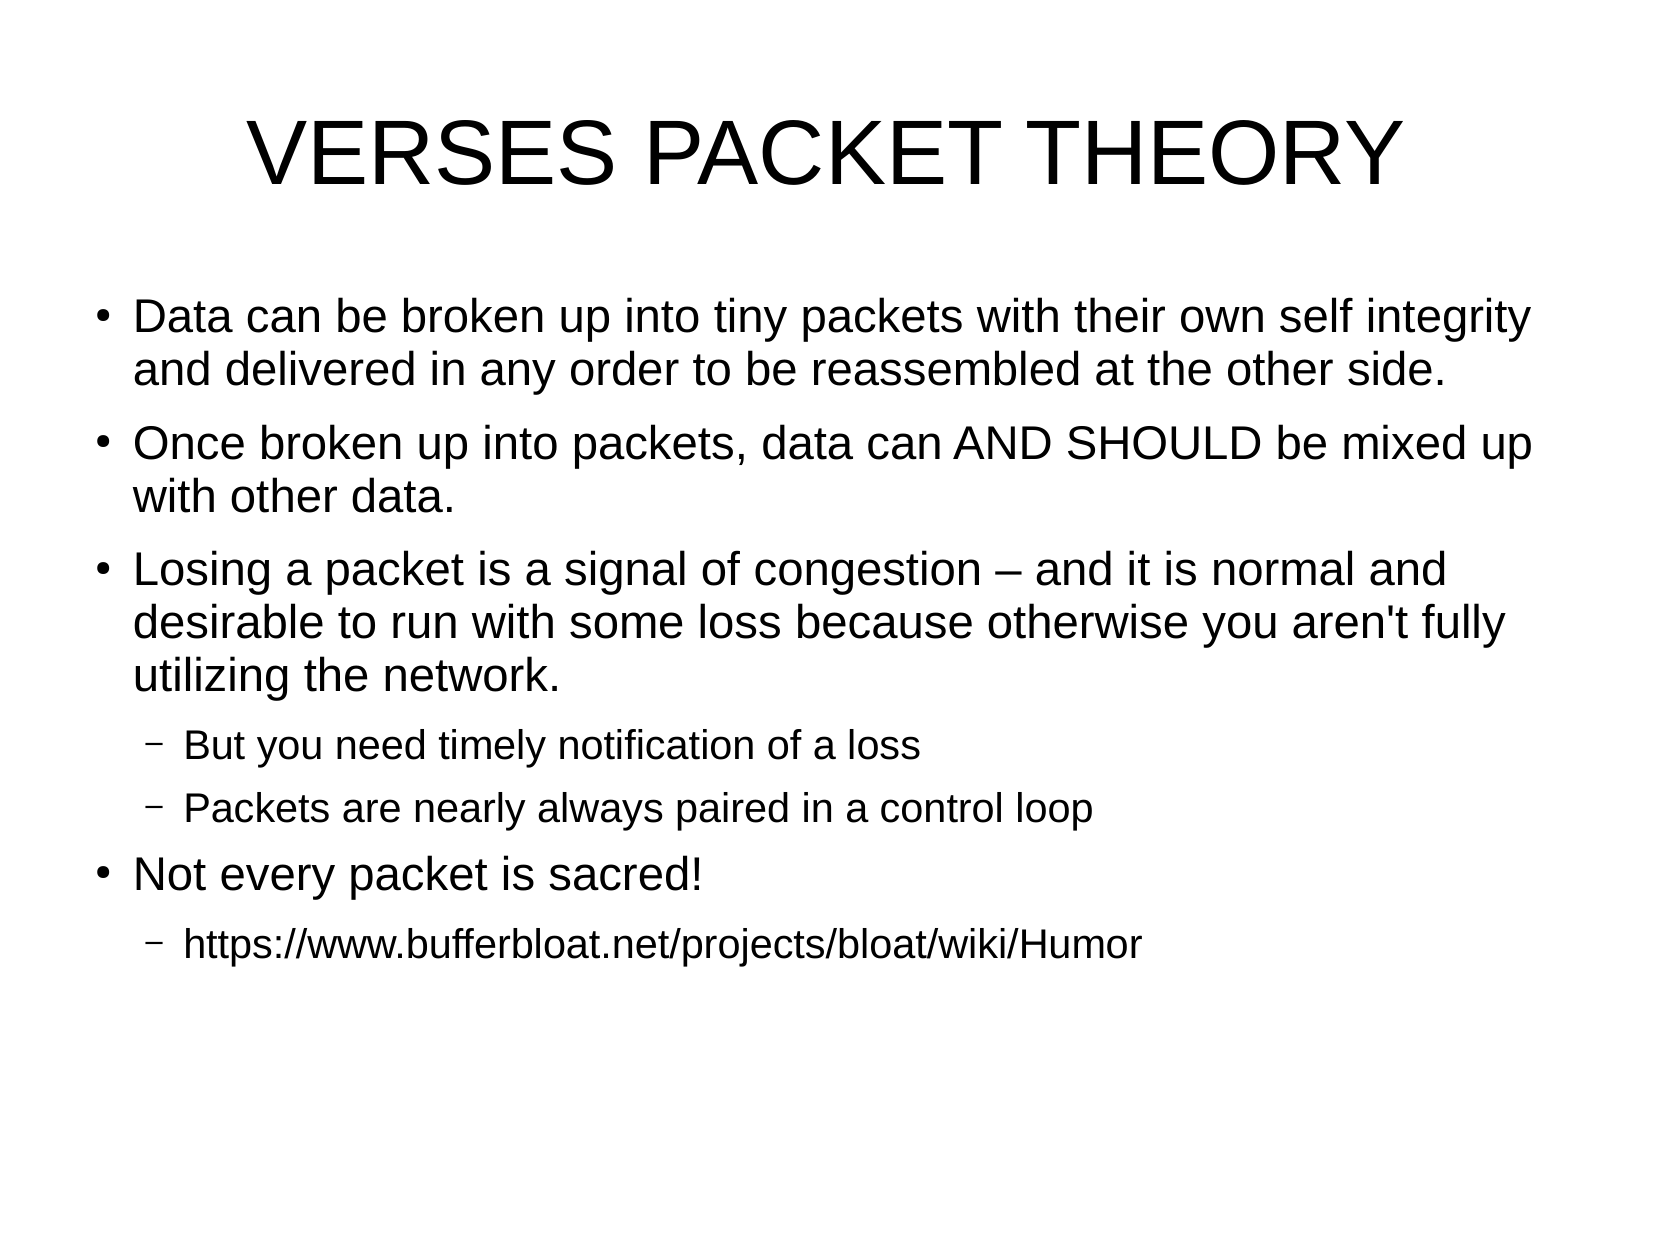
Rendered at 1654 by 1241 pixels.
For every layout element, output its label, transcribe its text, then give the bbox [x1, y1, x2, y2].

list Data can be broken up into tiny packets with their own self integrity and delivered in any order to be reassembled at the other side. Once broken up into packets, data can AND SHOULD be mixed up with other data. Losing a packet is a signal of congestion – and it is normal and desirable to run with some loss because otherwise you aren't fully utilizing the network. But you need timely notification of a loss Packets are nearly always paired in a control loop Not every packet is sacred! https://www.bufferbloat.net/projects/bloat/wiki/Humor [82, 290, 1571, 1010]
title VERSES PACKET THEORY [82, 49, 1571, 257]
